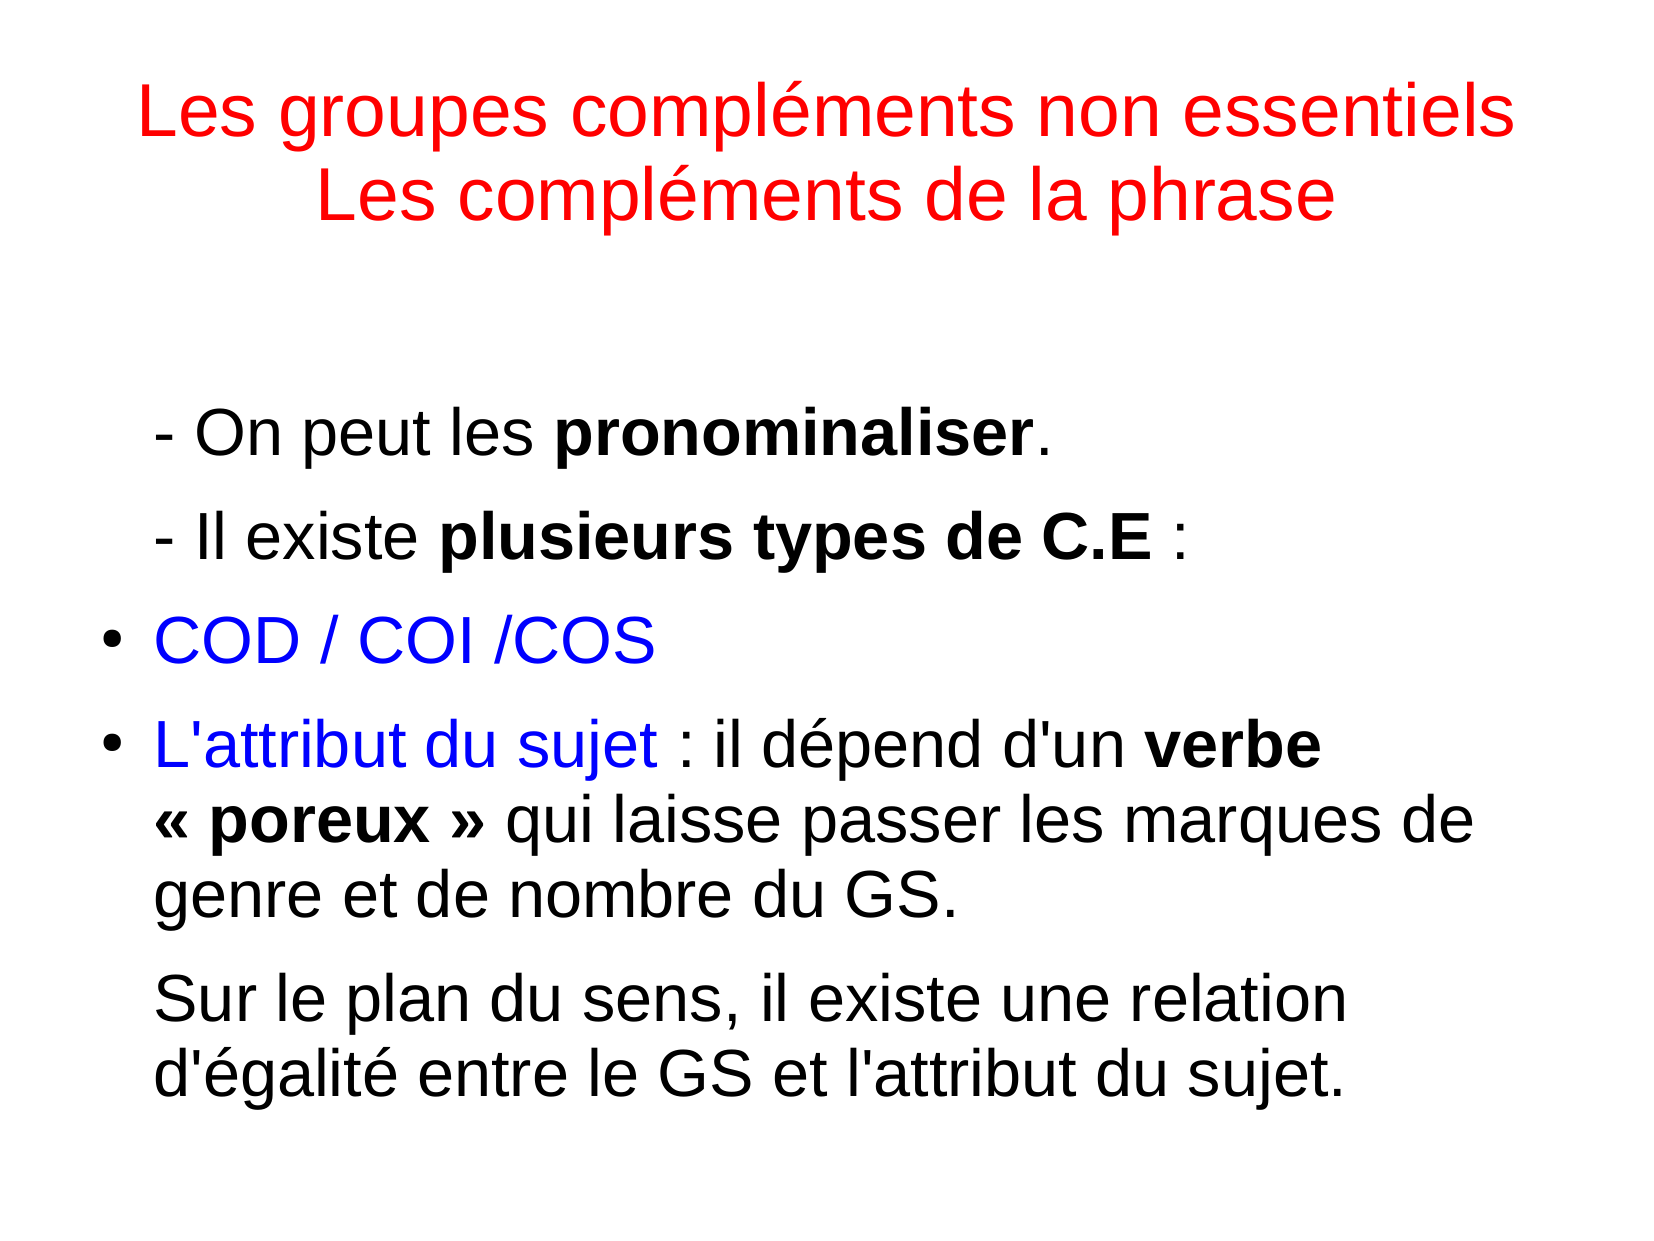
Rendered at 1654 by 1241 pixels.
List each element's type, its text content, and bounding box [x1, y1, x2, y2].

list - On peut les pronominaliser. - Il existe plusieurs types de C.E : COD / COI /COS L'attribut du sujet : il dépend d'un verbe « poreux » qui laisse passer les marques de genre et de nombre du GS. Sur le plan du sens, il existe une relation d'égalité entre le GS et l'attribut du sujet. [82, 290, 1571, 1158]
title Les groupes compléments non essentiels Les compléments de la phrase [82, 49, 1571, 257]
